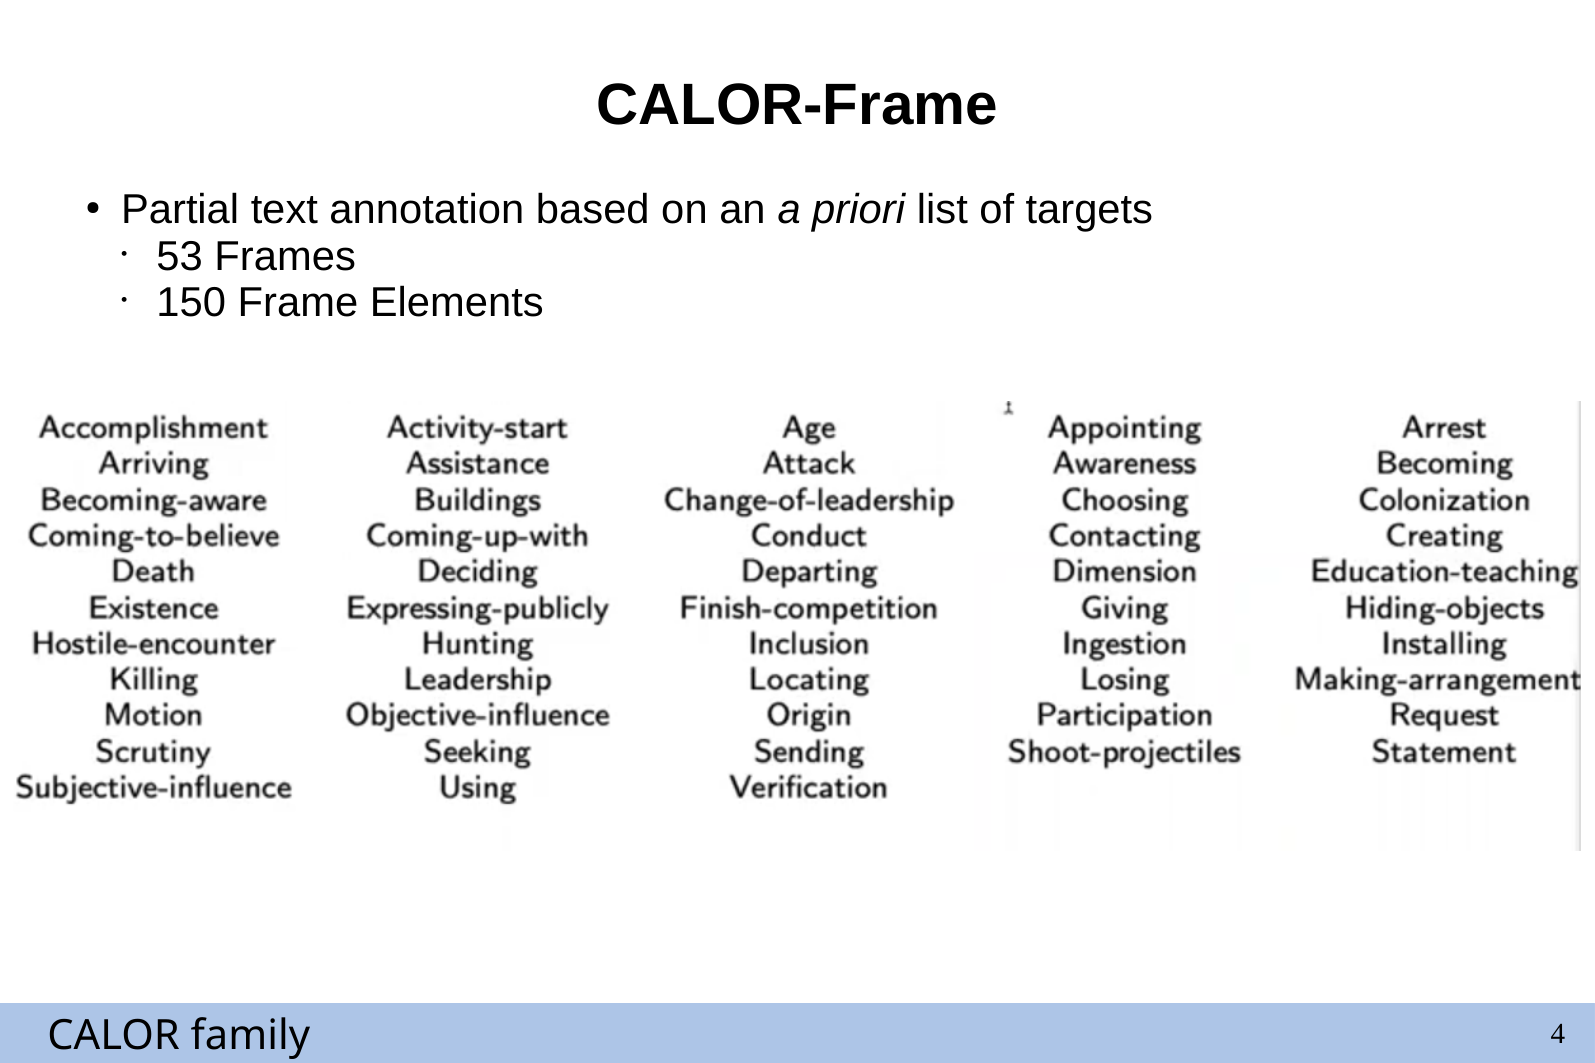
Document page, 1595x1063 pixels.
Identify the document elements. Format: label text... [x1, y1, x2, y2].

title CALOR family [47, 980, 1483, 1063]
picture [13, 401, 1581, 851]
text_box Partial text annotation based on an a priori list of targets 53 Frames 150 Frame Elements [70, 178, 1262, 333]
title CALOR-Frame [79, 59, 1515, 144]
